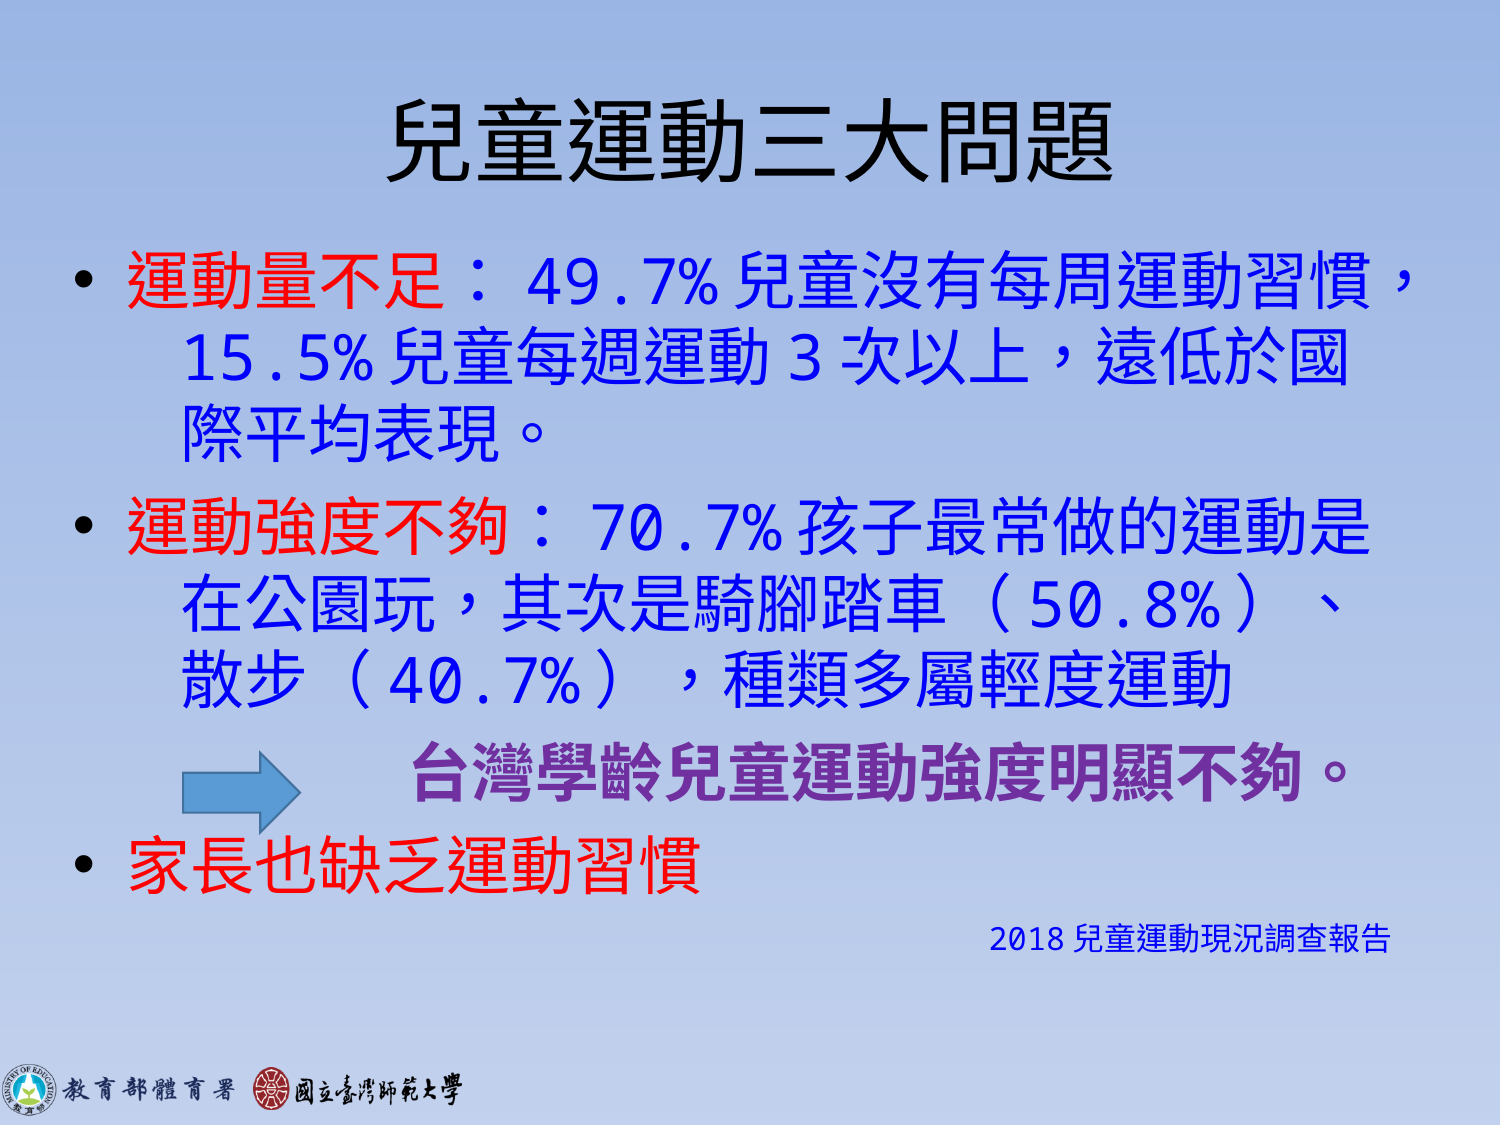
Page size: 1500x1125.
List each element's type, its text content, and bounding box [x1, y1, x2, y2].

list 運動量不足：49.7%兒童沒有每周運動習慣，15.5%兒童每週運動3次以上，遠低於國際平均表現。 運動強度不夠：70.7%孩子最常做的運動是在公園玩，其次是騎腳踏車（50.8%）、散步（40.7%），種類多屬輕度運動 台灣學齡兒童運動強度明顯不夠。 家長也缺乏運動習慣 2018兒童運動現況調查報告 [57, 232, 1408, 976]
title 兒童運動三大問題 [75, 45, 1426, 233]
text_box [183, 752, 301, 833]
